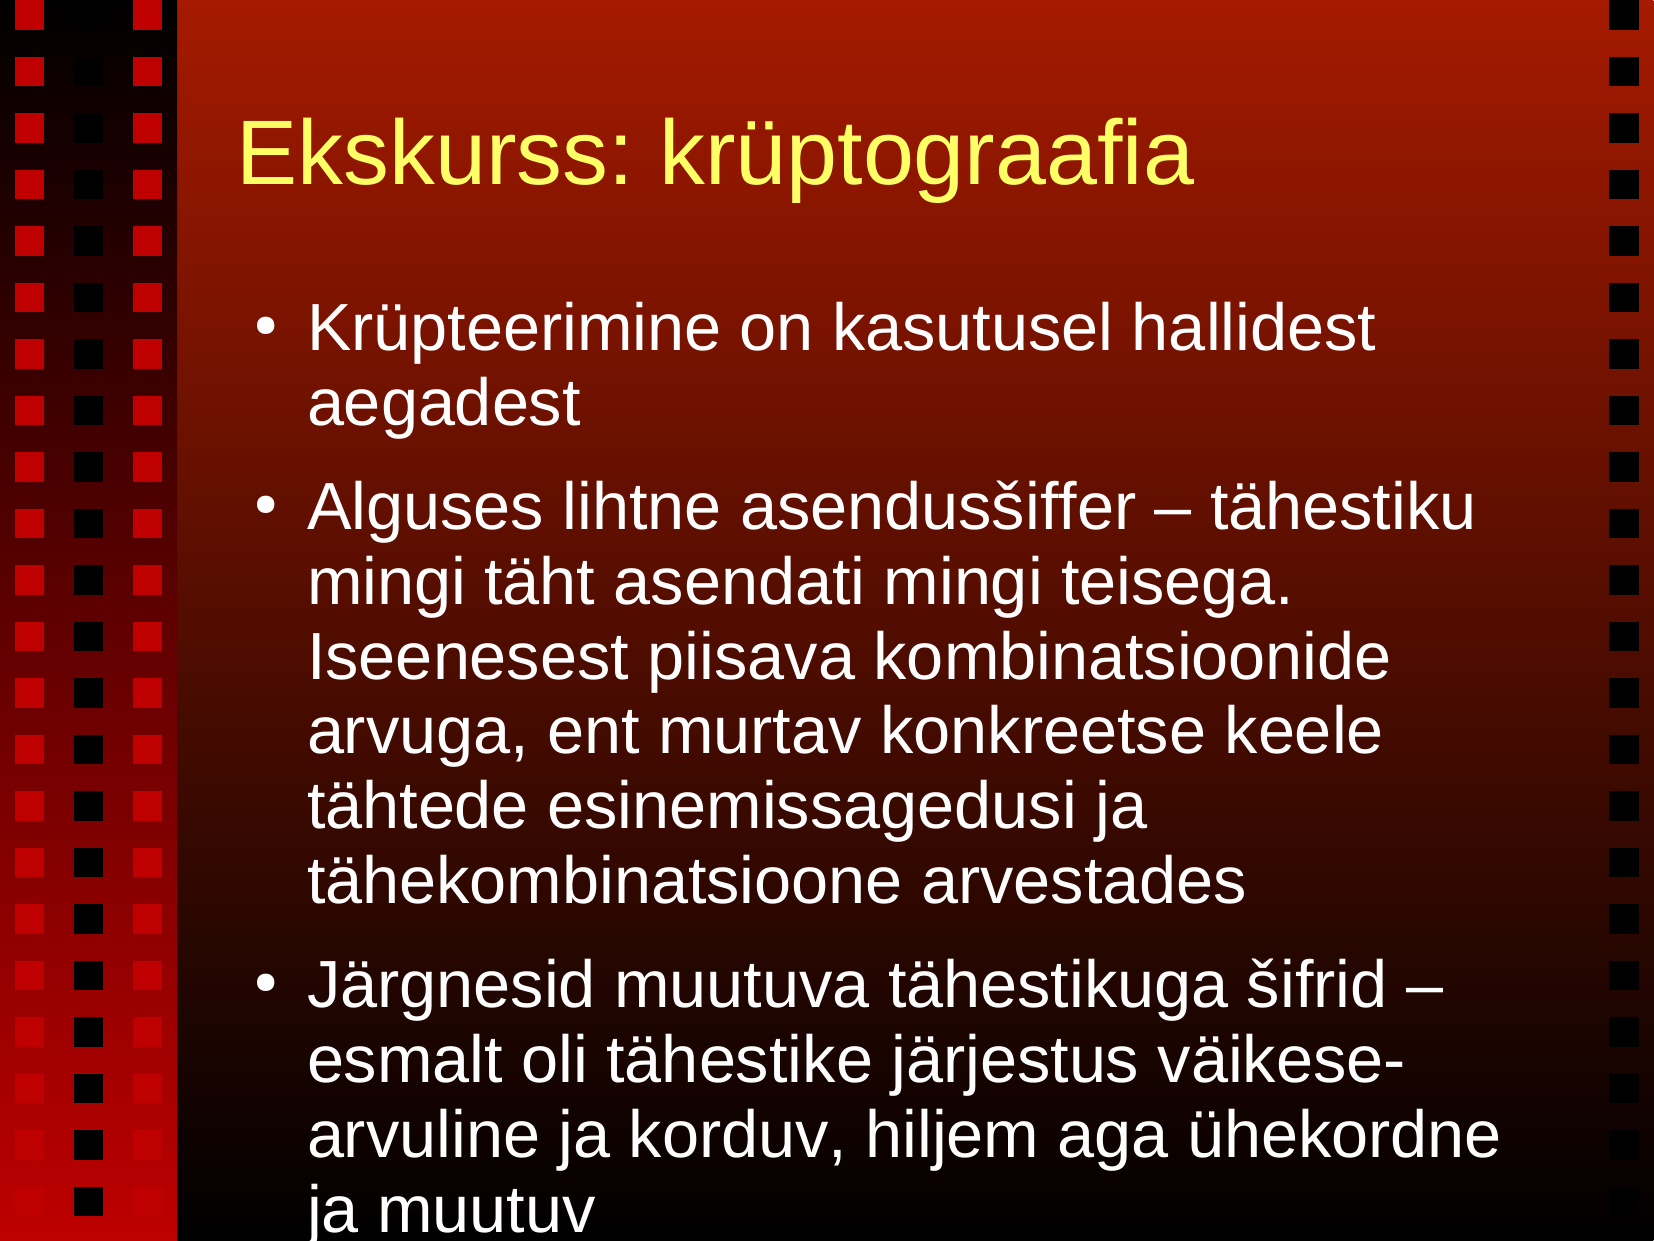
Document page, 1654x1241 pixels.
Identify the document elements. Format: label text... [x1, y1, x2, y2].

list Krüpteerimine on kasutusel hallidest aegadest Alguses lihtne asendusšiffer – tähestiku mingi täht asendati mingi teisega. Iseenesest piisava kombinatsioonide arvuga, ent murtav konkreetse keele tähtede esinemissagedusi ja tähekombinatsioone arvestades Järgnesid muutuva tähestikuga šifrid – esmalt oli tähestike järjestus väikese-arvuline ja korduv, hiljem aga ühekordne ja muutuv [236, 290, 1571, 1241]
title Ekskurss: krüptograafia [236, 49, 1571, 257]
